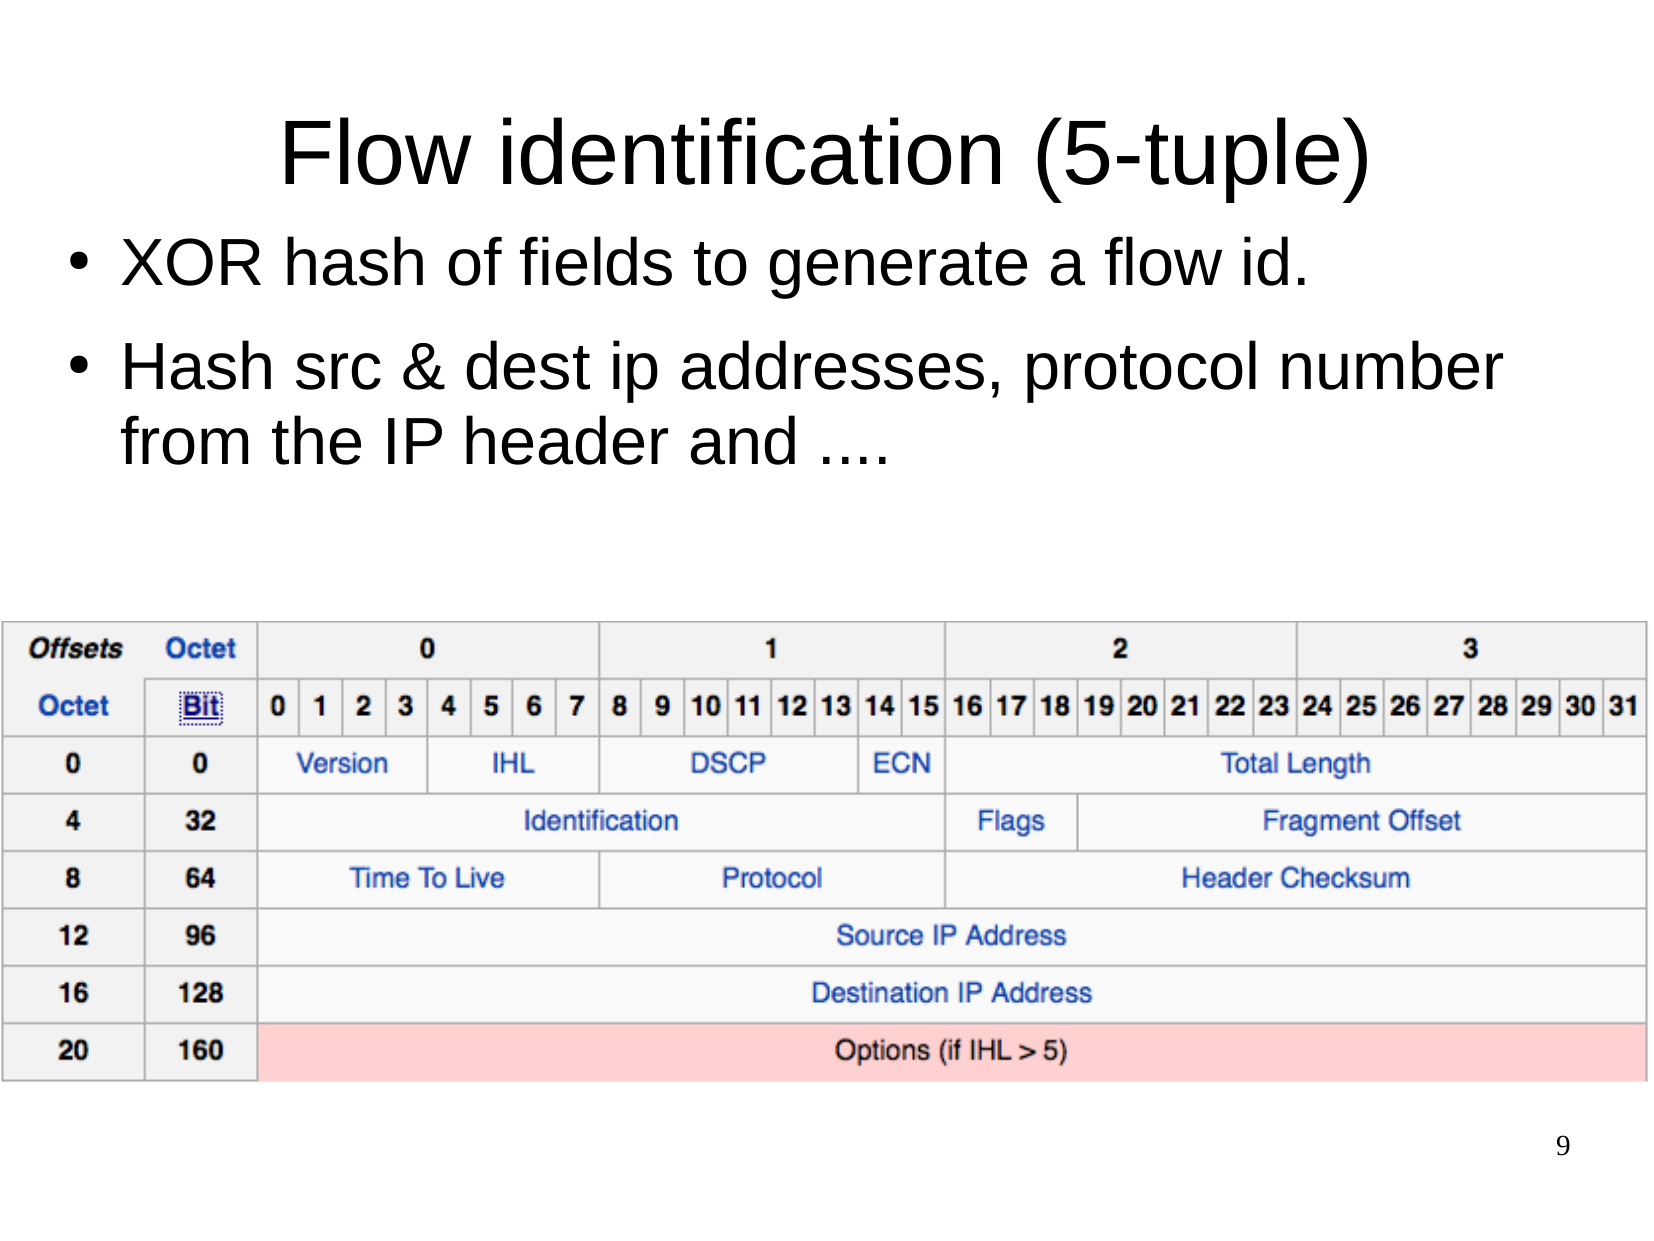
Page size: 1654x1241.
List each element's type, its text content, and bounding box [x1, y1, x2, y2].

title Flow identification (5-tuple) [82, 49, 1571, 225]
list XOR hash of fields to generate a flow id. Hash src & dest ip addresses, protocol number from the IP header and .... [49, 225, 1576, 601]
picture [0, 621, 1654, 1088]
